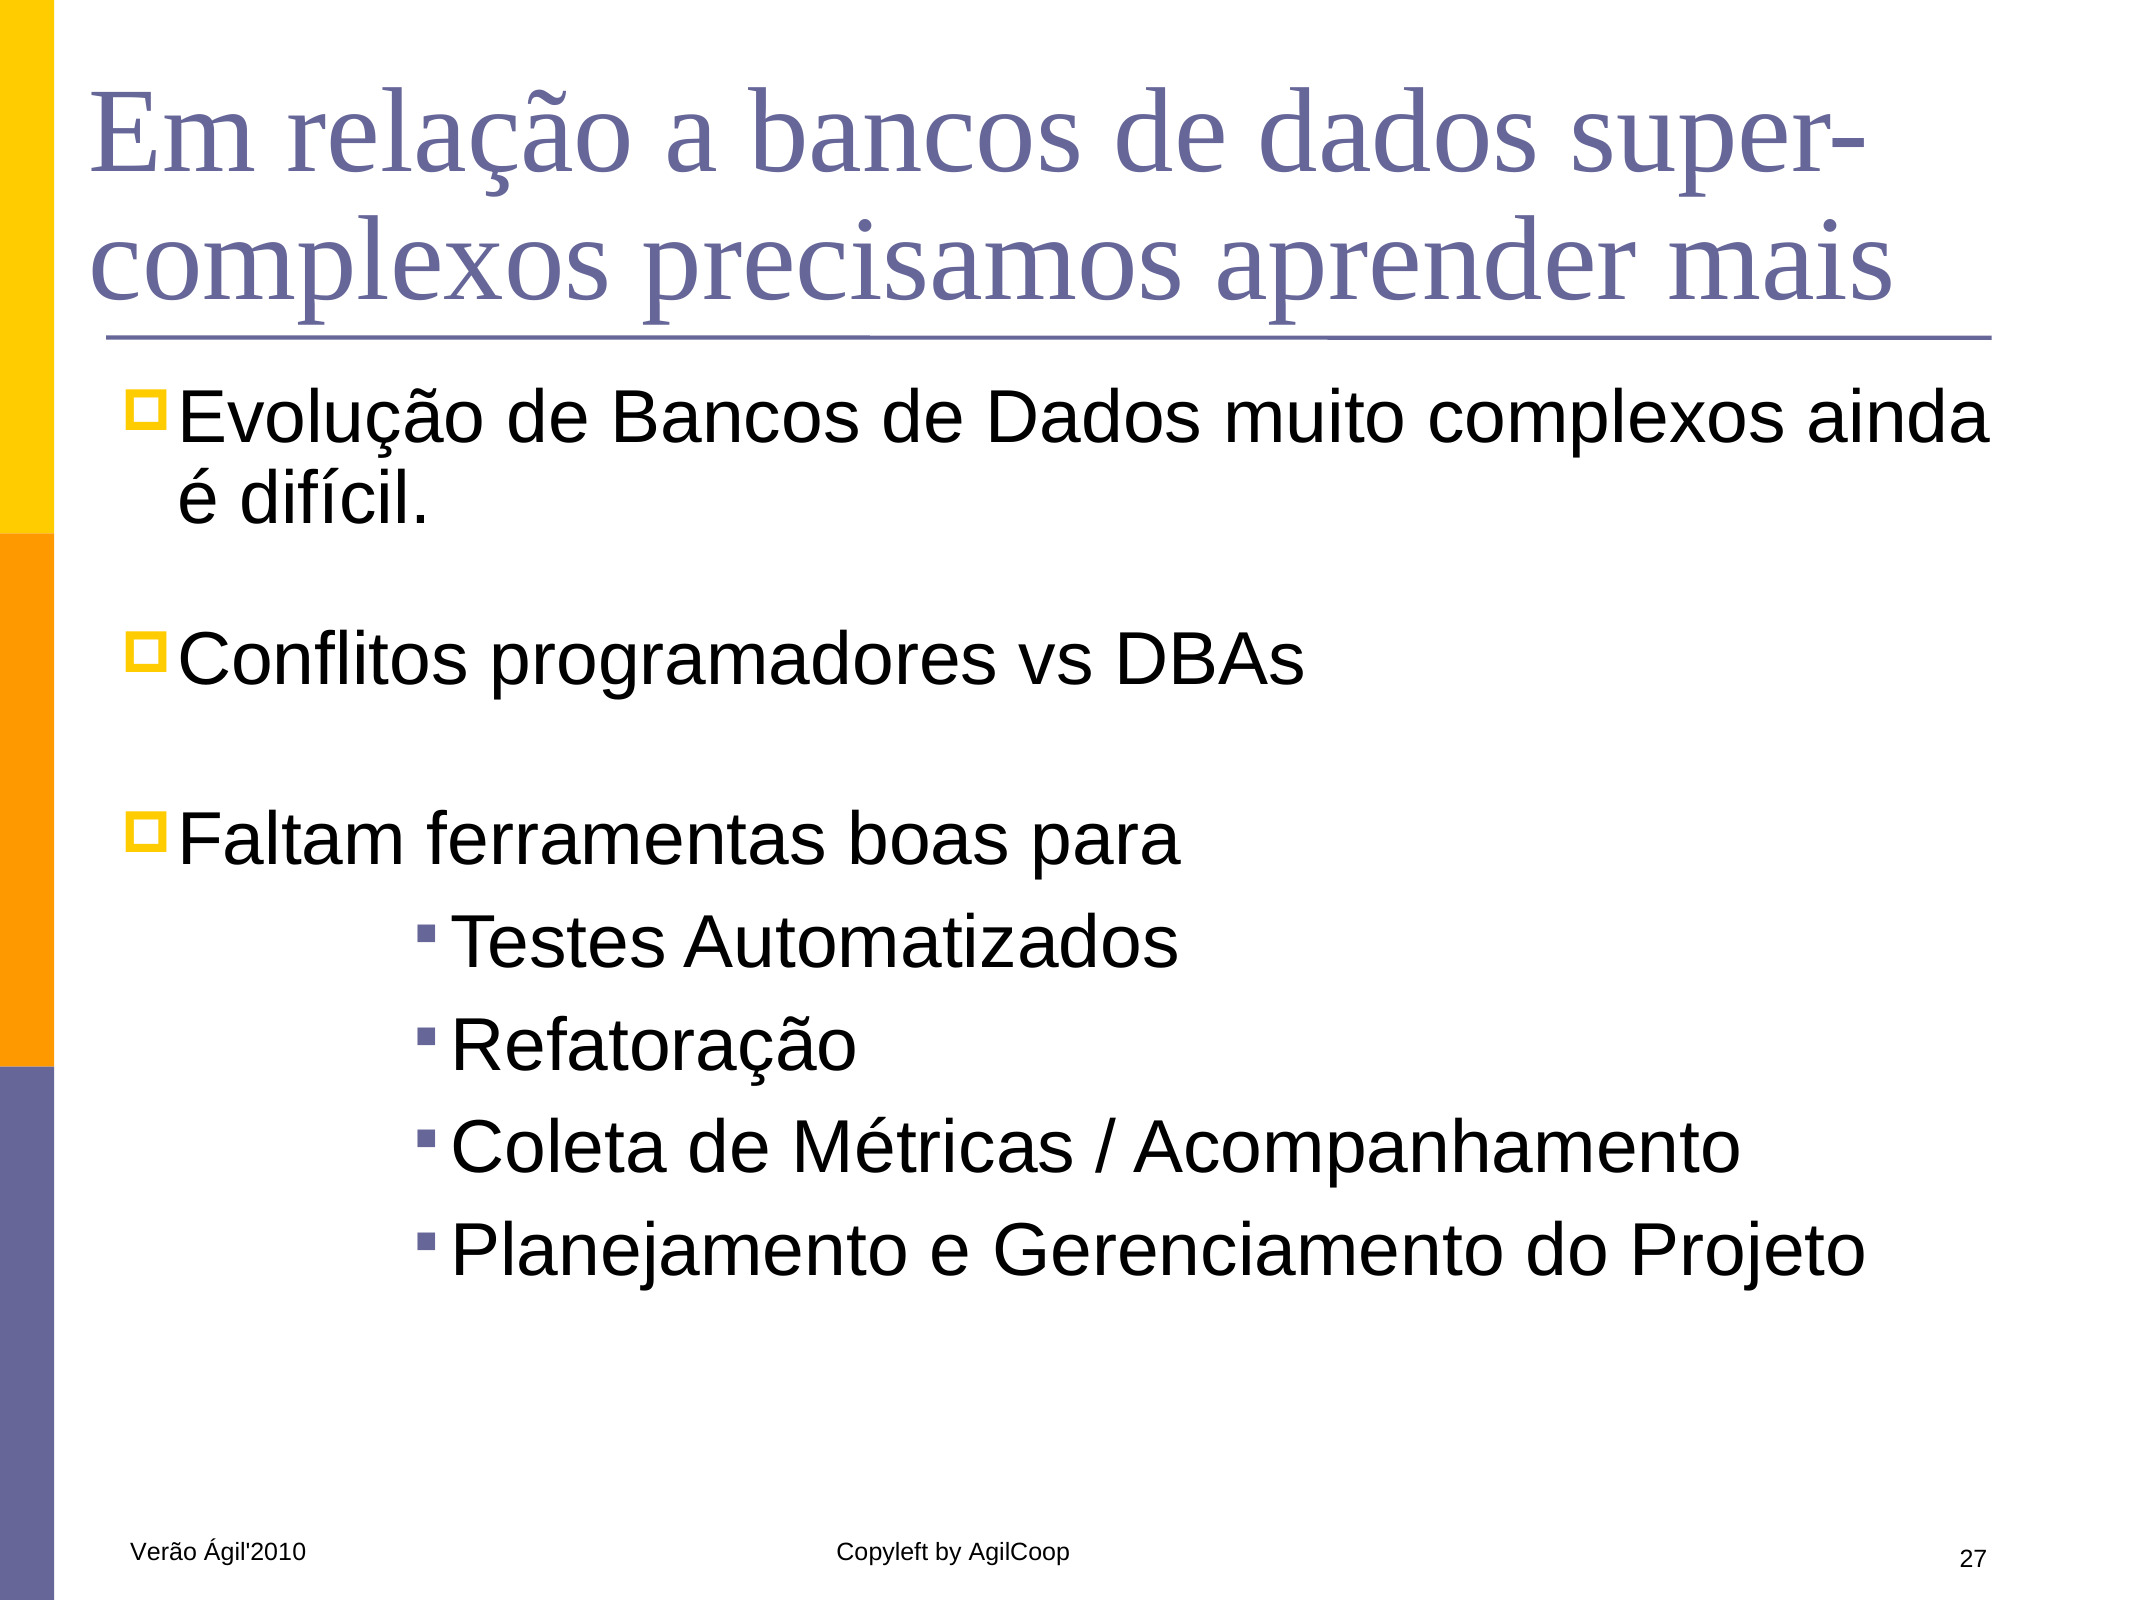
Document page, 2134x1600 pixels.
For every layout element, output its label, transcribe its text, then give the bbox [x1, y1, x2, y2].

list Evolução de Bancos de Dados muito complexos ainda é difícil. Conflitos programadores vs DBAs Faltam ferramentas boas para Testes Automatizados Refatoração Coleta de Métricas / Acompanhamento Planejamento e Gerenciamento do Projeto [106, 369, 2028, 1388]
title Em relação a bancos de dados super-complexos precisamos aprender mais [70, 0, 2134, 334]
text_box [0, 0, 55, 1600]
text_box Copyleft by AgilCoop [827, 1535, 1271, 1582]
text_box Verão Ágil'2010 [120, 1535, 438, 1582]
